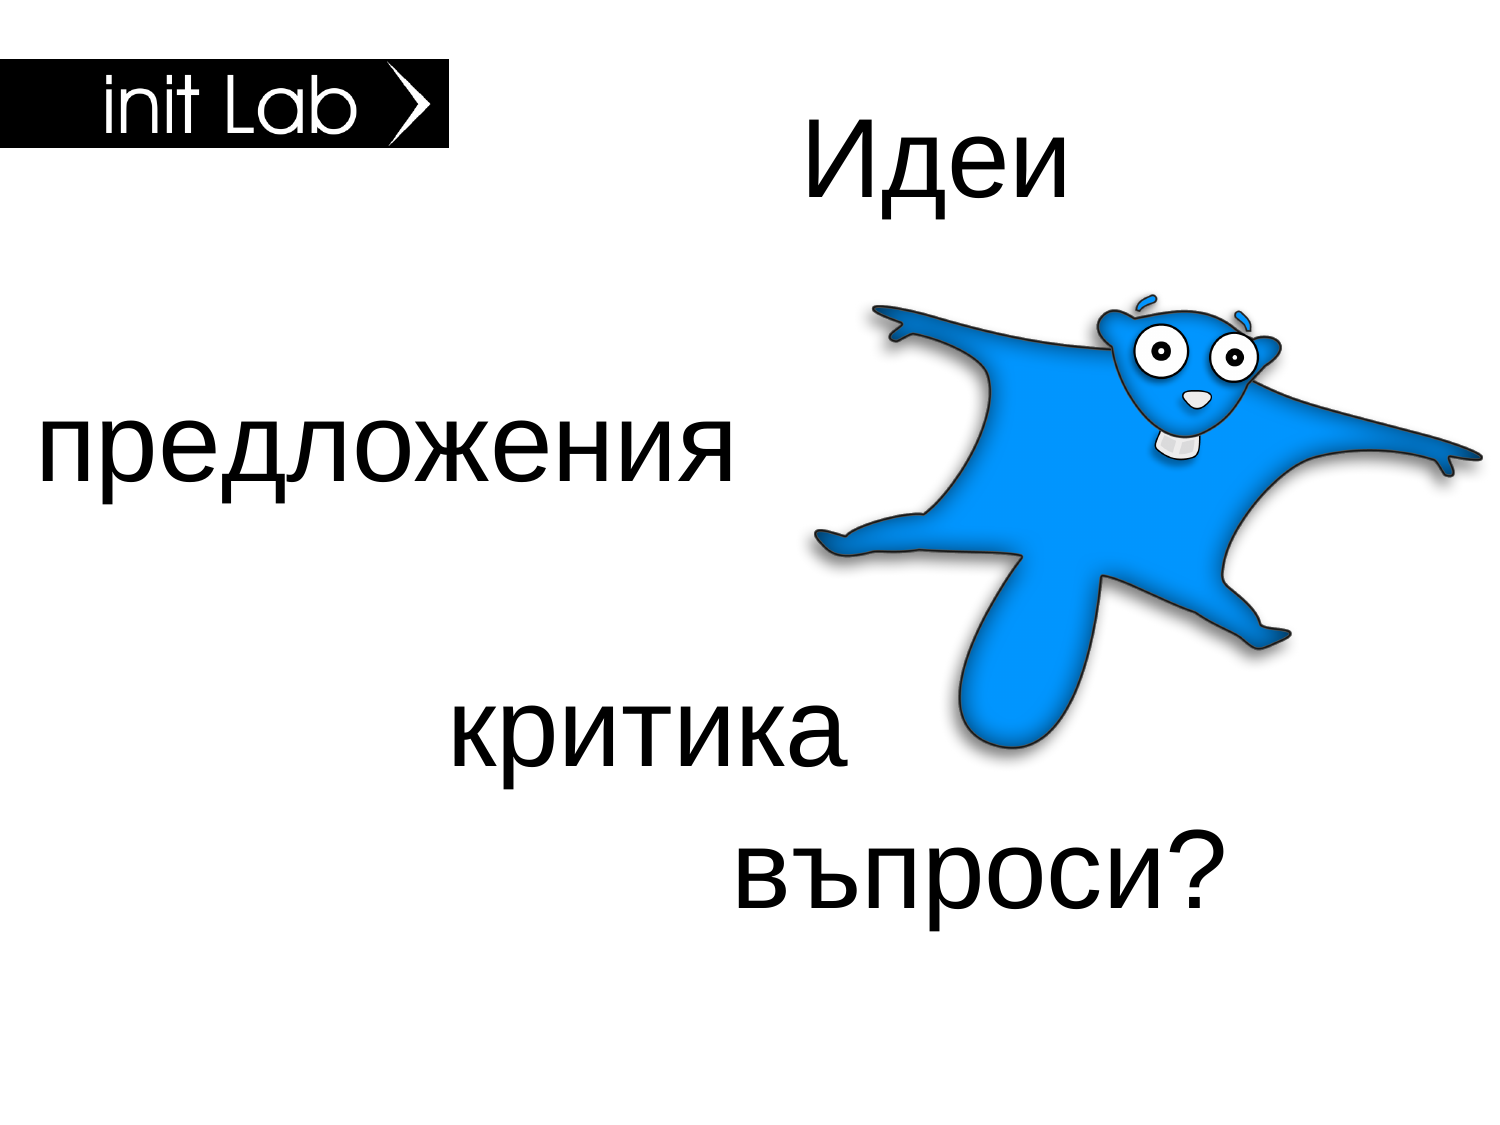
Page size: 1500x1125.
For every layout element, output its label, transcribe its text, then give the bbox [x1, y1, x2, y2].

picture [734, 171, 1500, 997]
subtitle Идеи предложения критика въпроси? [0, 10, 1323, 1017]
